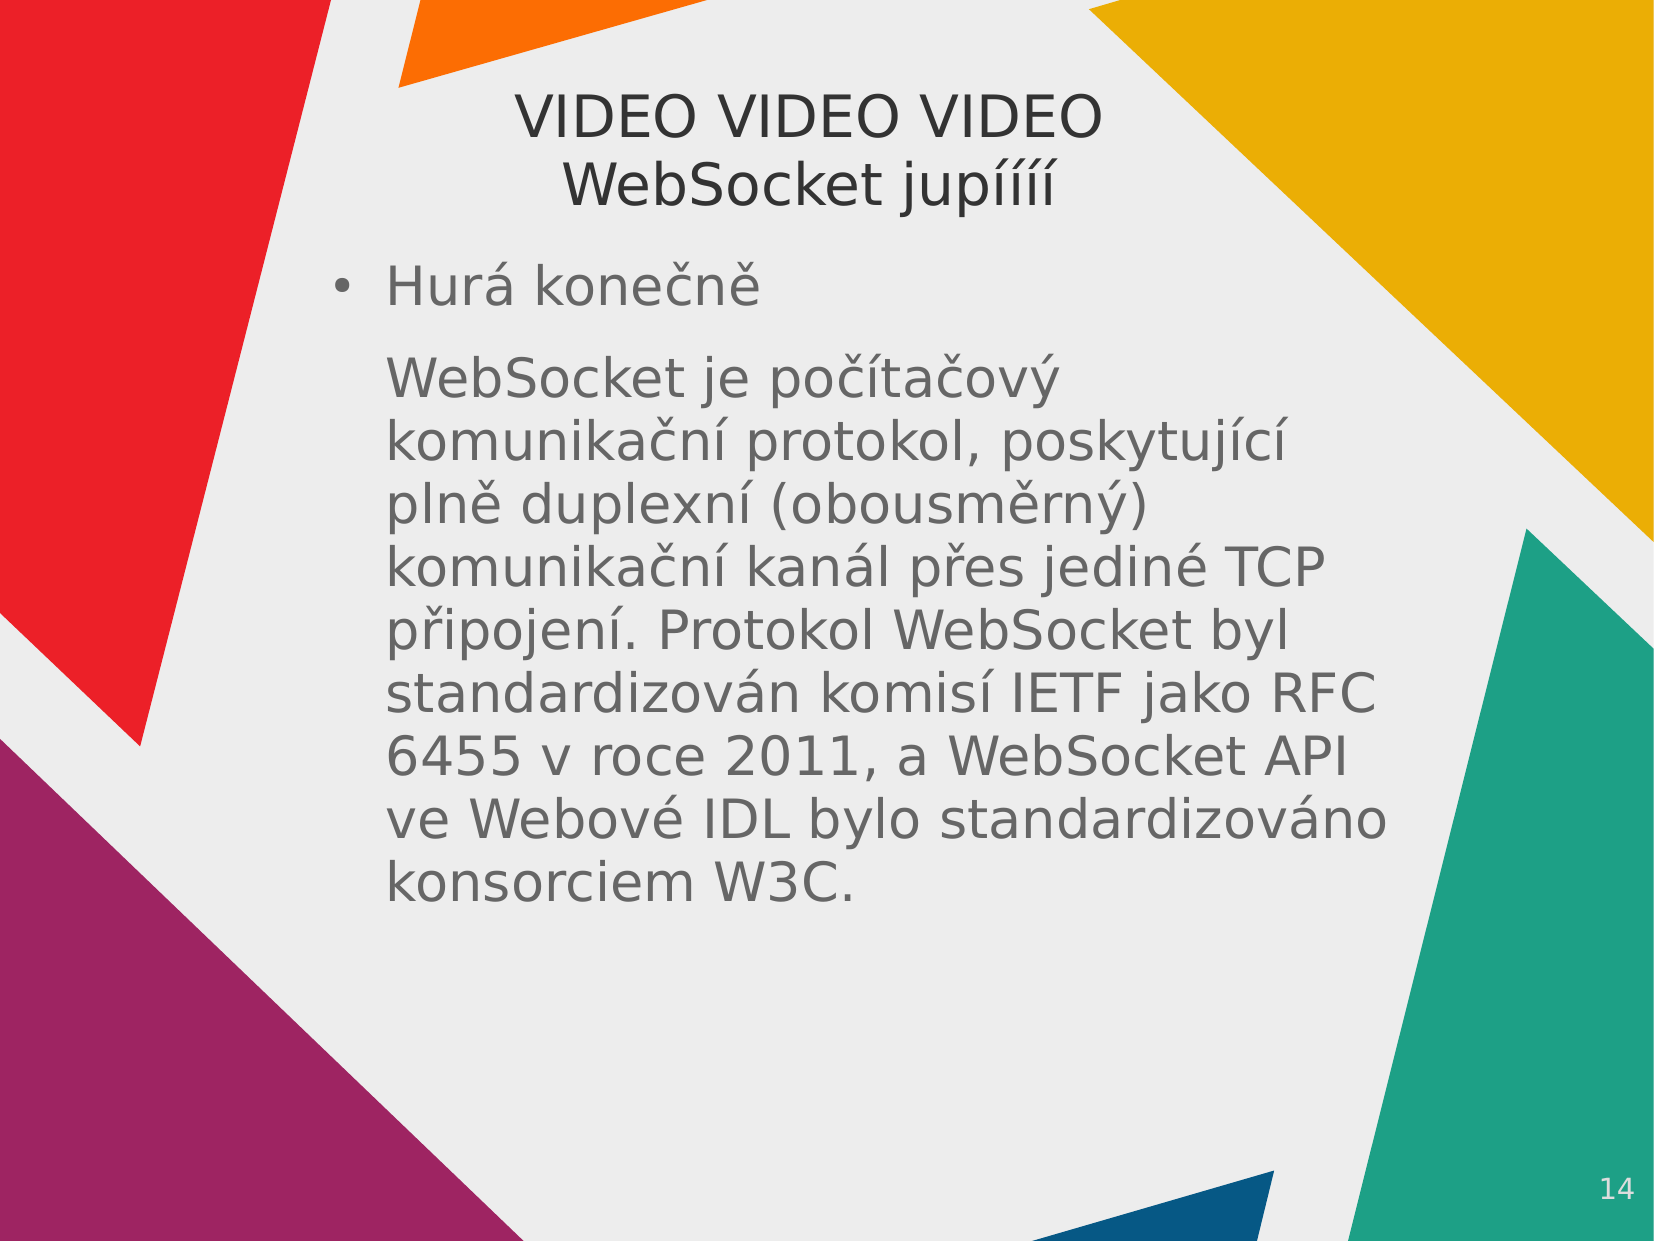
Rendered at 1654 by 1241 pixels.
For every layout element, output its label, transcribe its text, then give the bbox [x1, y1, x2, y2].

list Hurá konečně WebSocket je počítačový komunikační protokol, poskytující plně duplexní (obousměrný) komunikační kanál přes jediné TCP připojení. Protokol WebSocket byl standardizován komisí IETF jako RFC 6455 v roce 2011, a WebSocket API ve Webové IDL bylo standardizováno konsorciem W3C. [315, 255, 1397, 1054]
title VIDEO VIDEO VIDEO WebSocket jupíííí [268, 47, 1351, 256]
